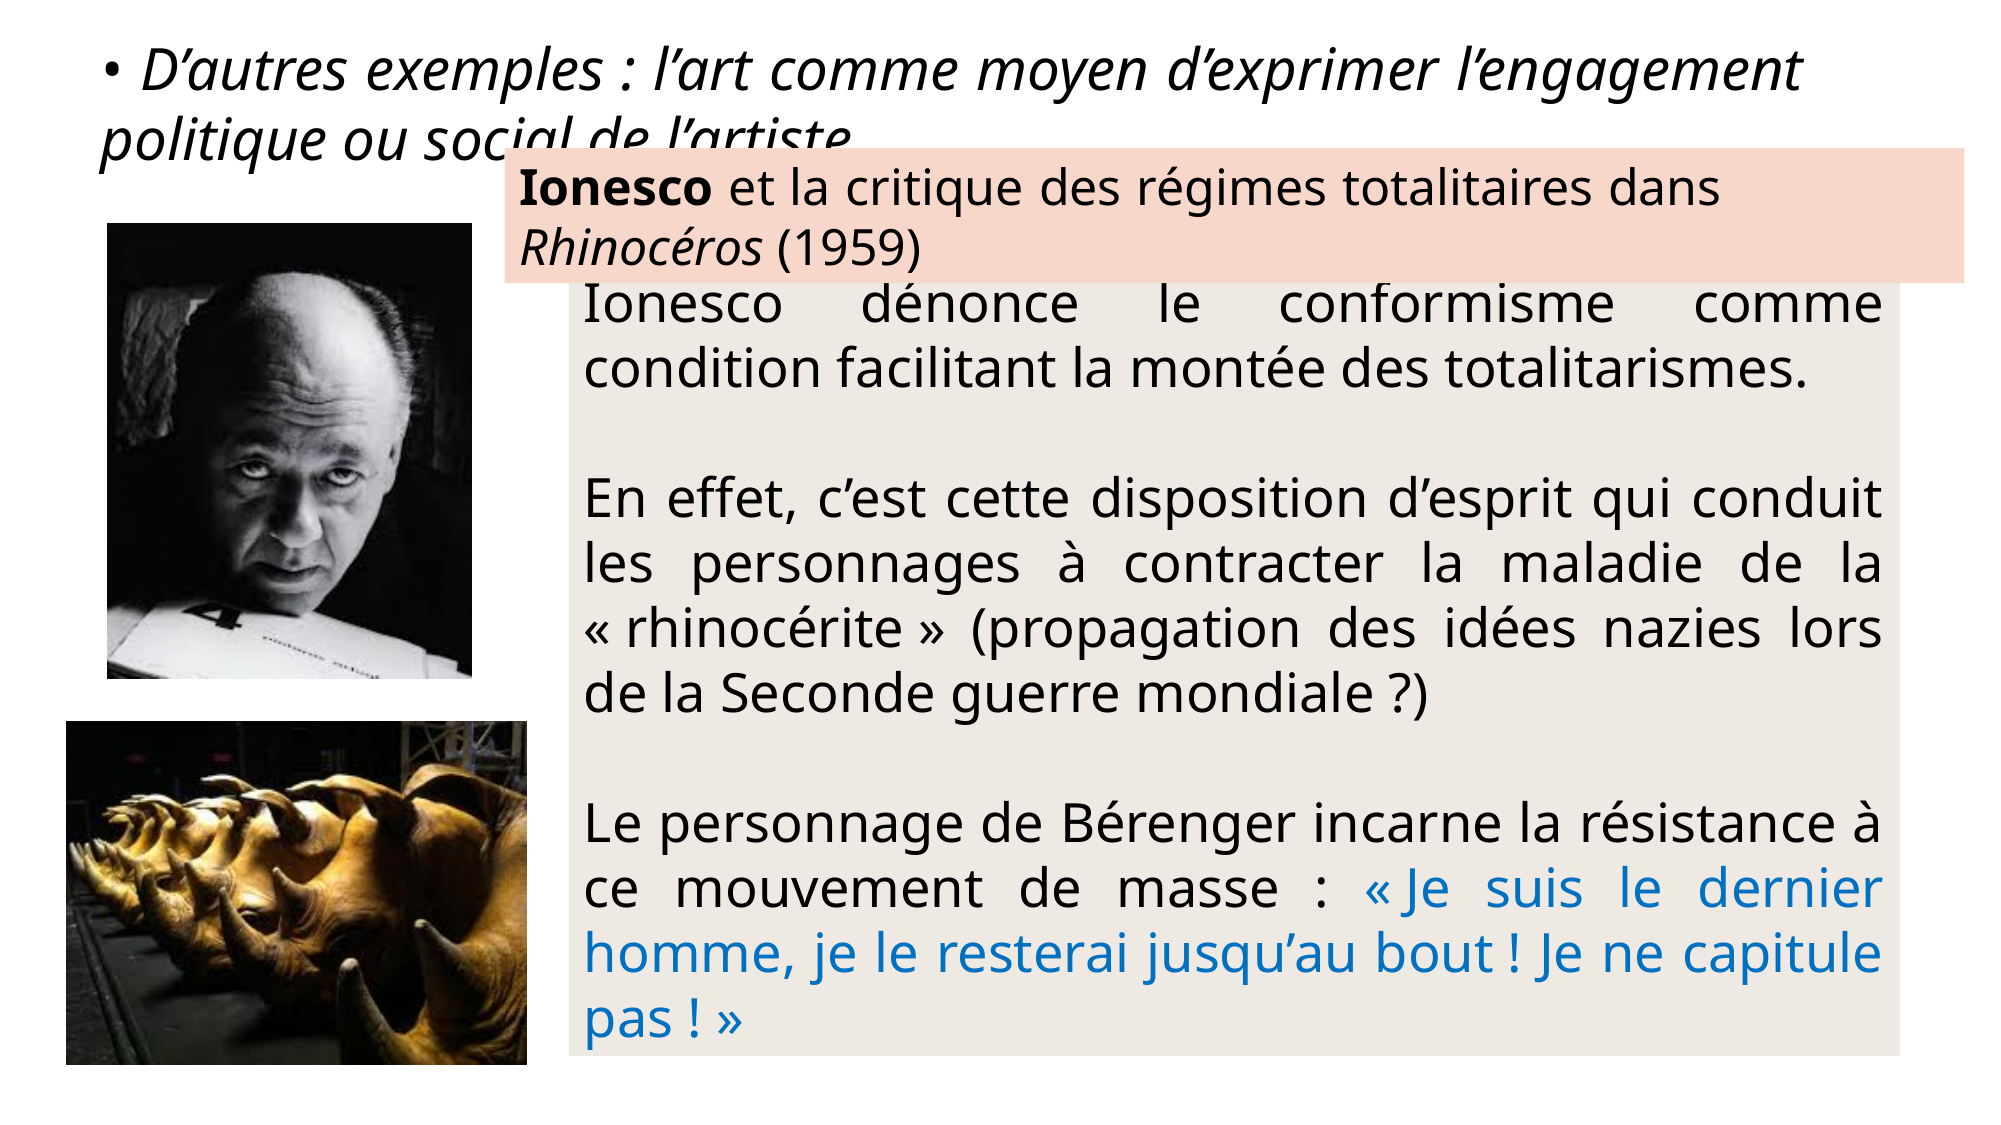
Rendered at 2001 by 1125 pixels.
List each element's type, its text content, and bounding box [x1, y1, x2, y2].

picture [107, 223, 472, 679]
text_box Ionesco et la critique des régimes totalitaires dans Rhinocéros (1959) [504, 148, 1965, 224]
text_box Ionesco dénonce le conformisme comme condition facilitant la montée des totalitarismes. En effet, c’est cette disposition d’esprit qui conduit les personnages à contracter la maladie de la « rhinocérite » (propagation des idées nazies lors de la Seconde guerre mondiale ?) Le personnage de Bérenger incarne la résistance à ce mouvement de masse : « Je suis le dernier homme, je le resterai jusqu’au bout ! Je ne capitule pas ! » [568, 284, 1900, 999]
text_box • D’autres exemples : l’art comme moyen d’exprimer l’engagement politique ou social de l’artiste [85, 24, 1947, 182]
picture [66, 721, 527, 1065]
